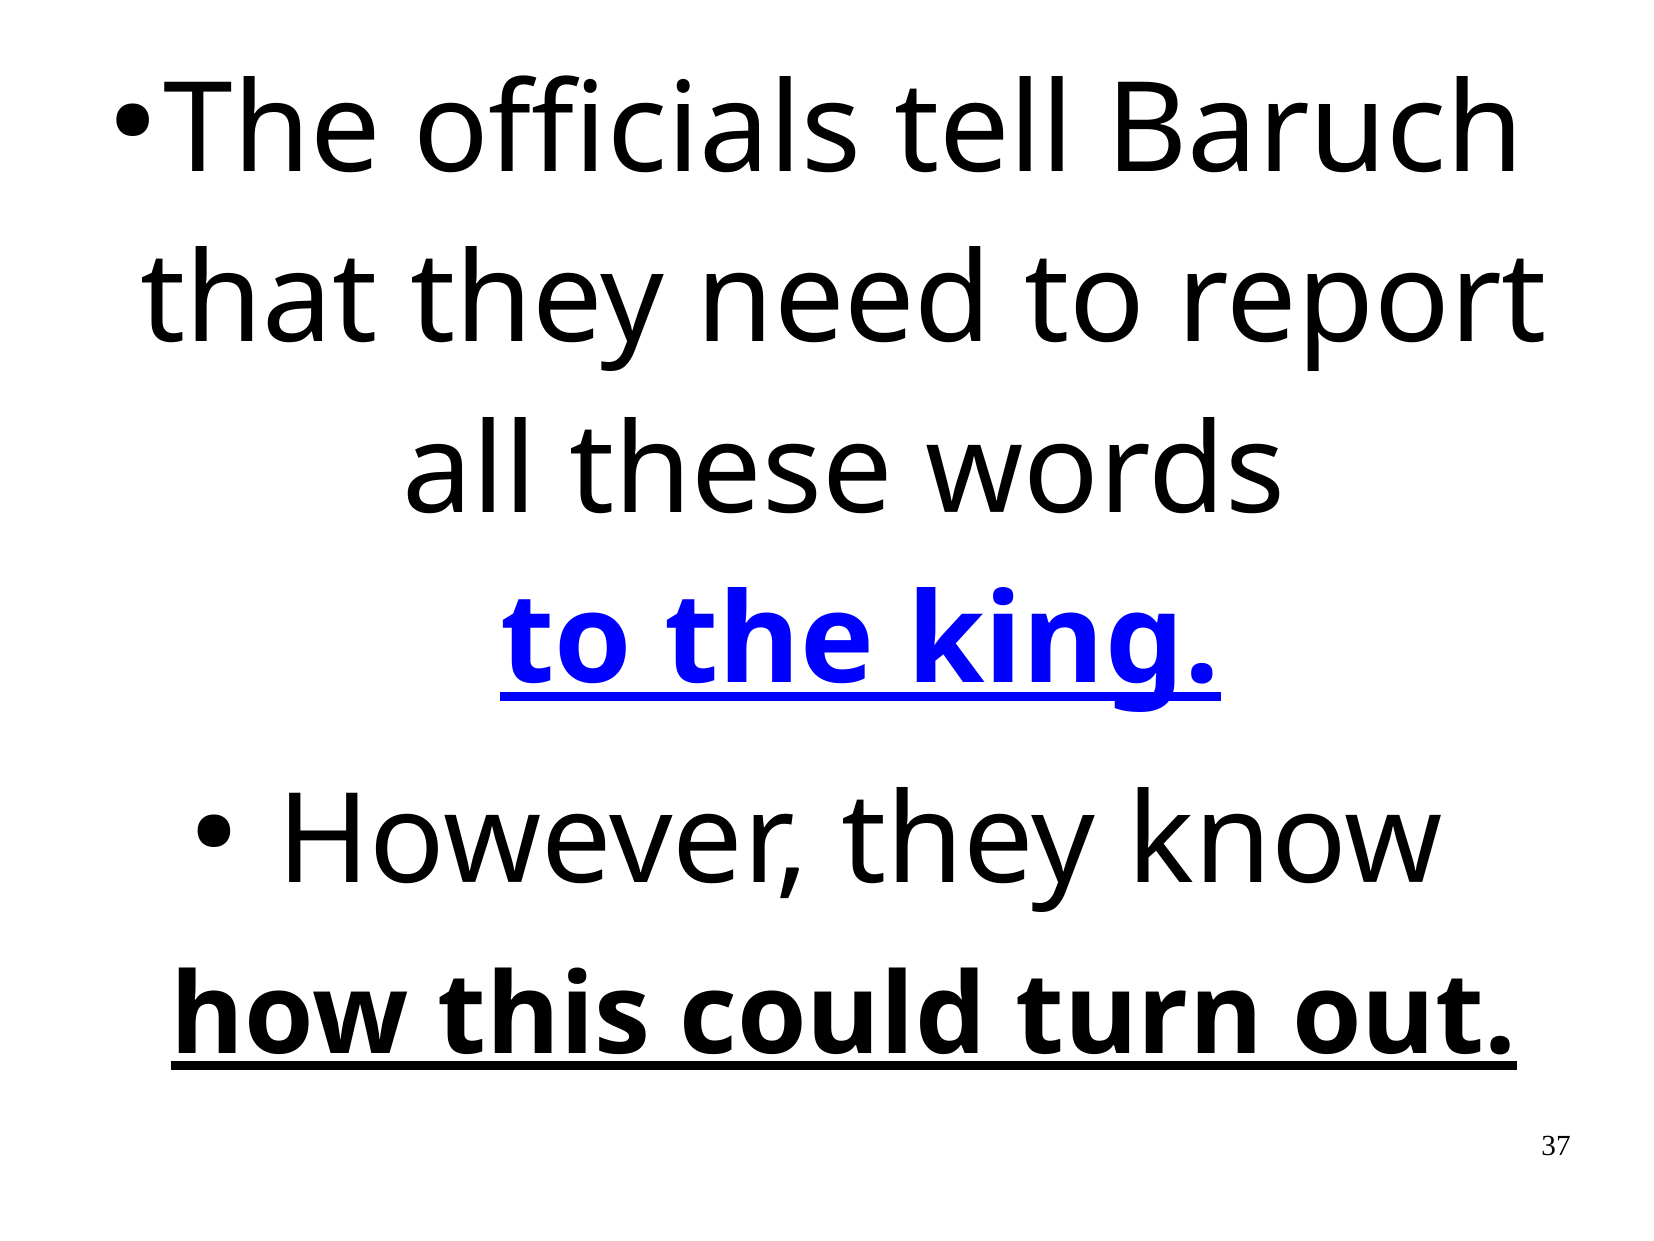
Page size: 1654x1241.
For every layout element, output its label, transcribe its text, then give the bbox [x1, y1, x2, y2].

list The officials tell Baruch that they need to report all these words to the king. However, they know how this could turn out. [37, 37, 1613, 1238]
